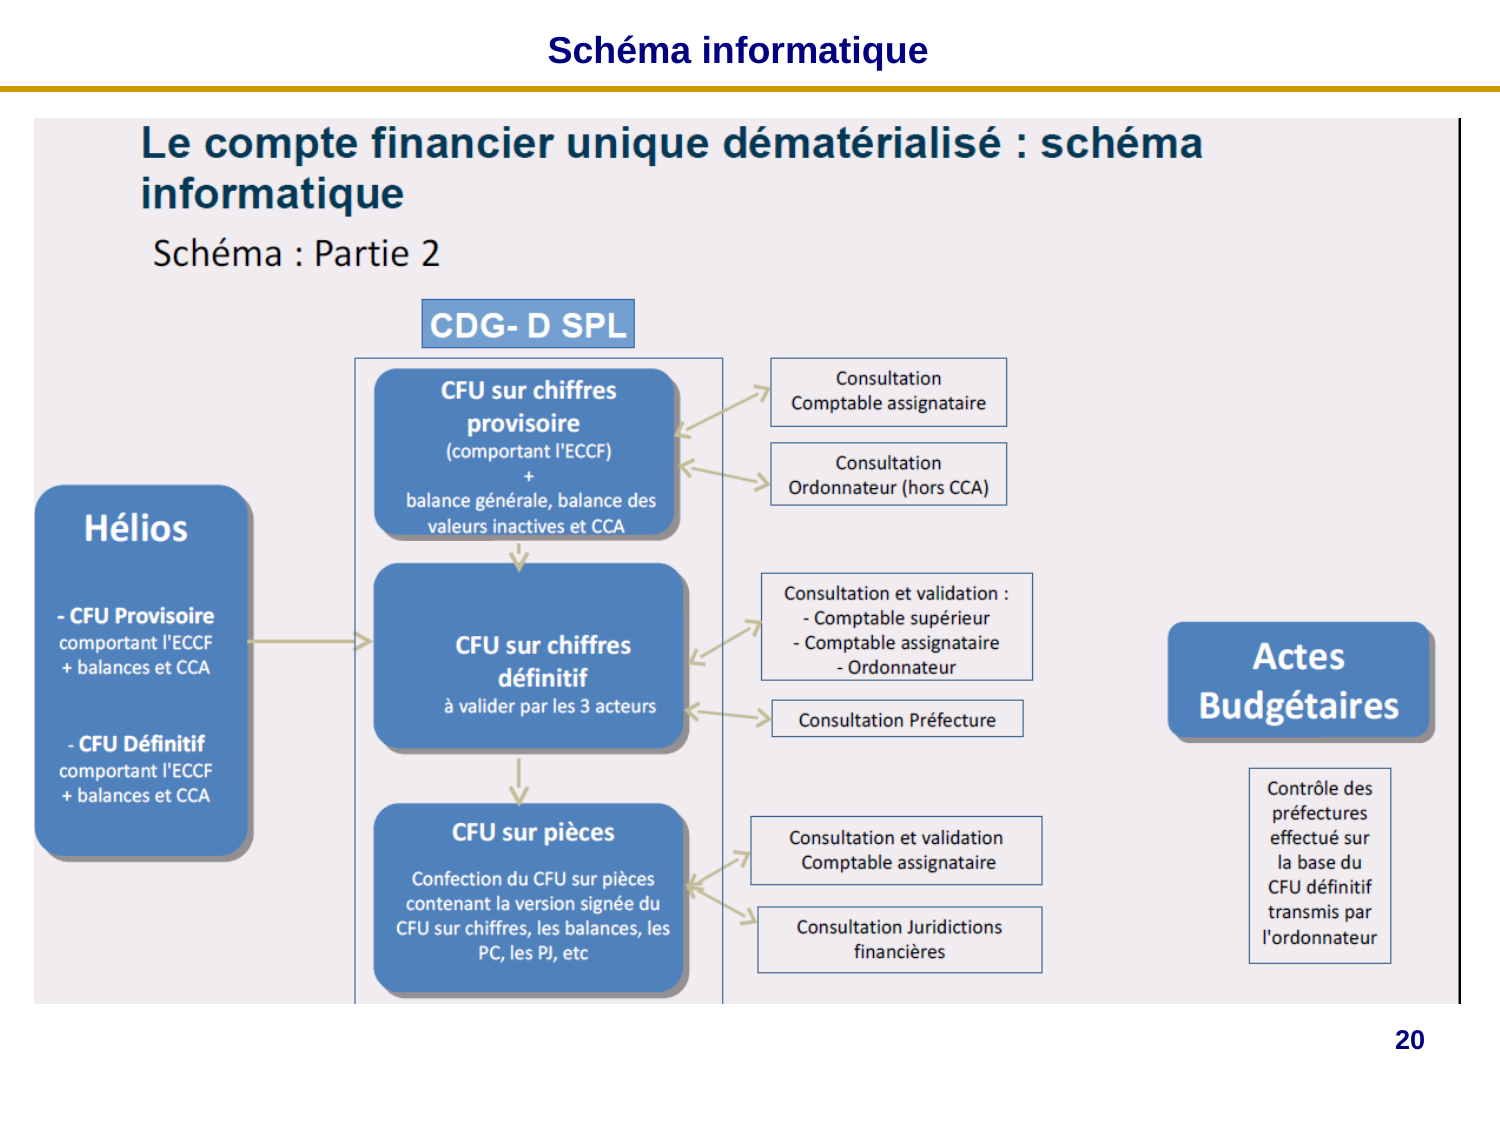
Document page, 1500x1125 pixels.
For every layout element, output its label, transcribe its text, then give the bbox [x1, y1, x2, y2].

picture [34, 118, 1461, 1004]
title Schéma informatique [0, 0, 1489, 101]
